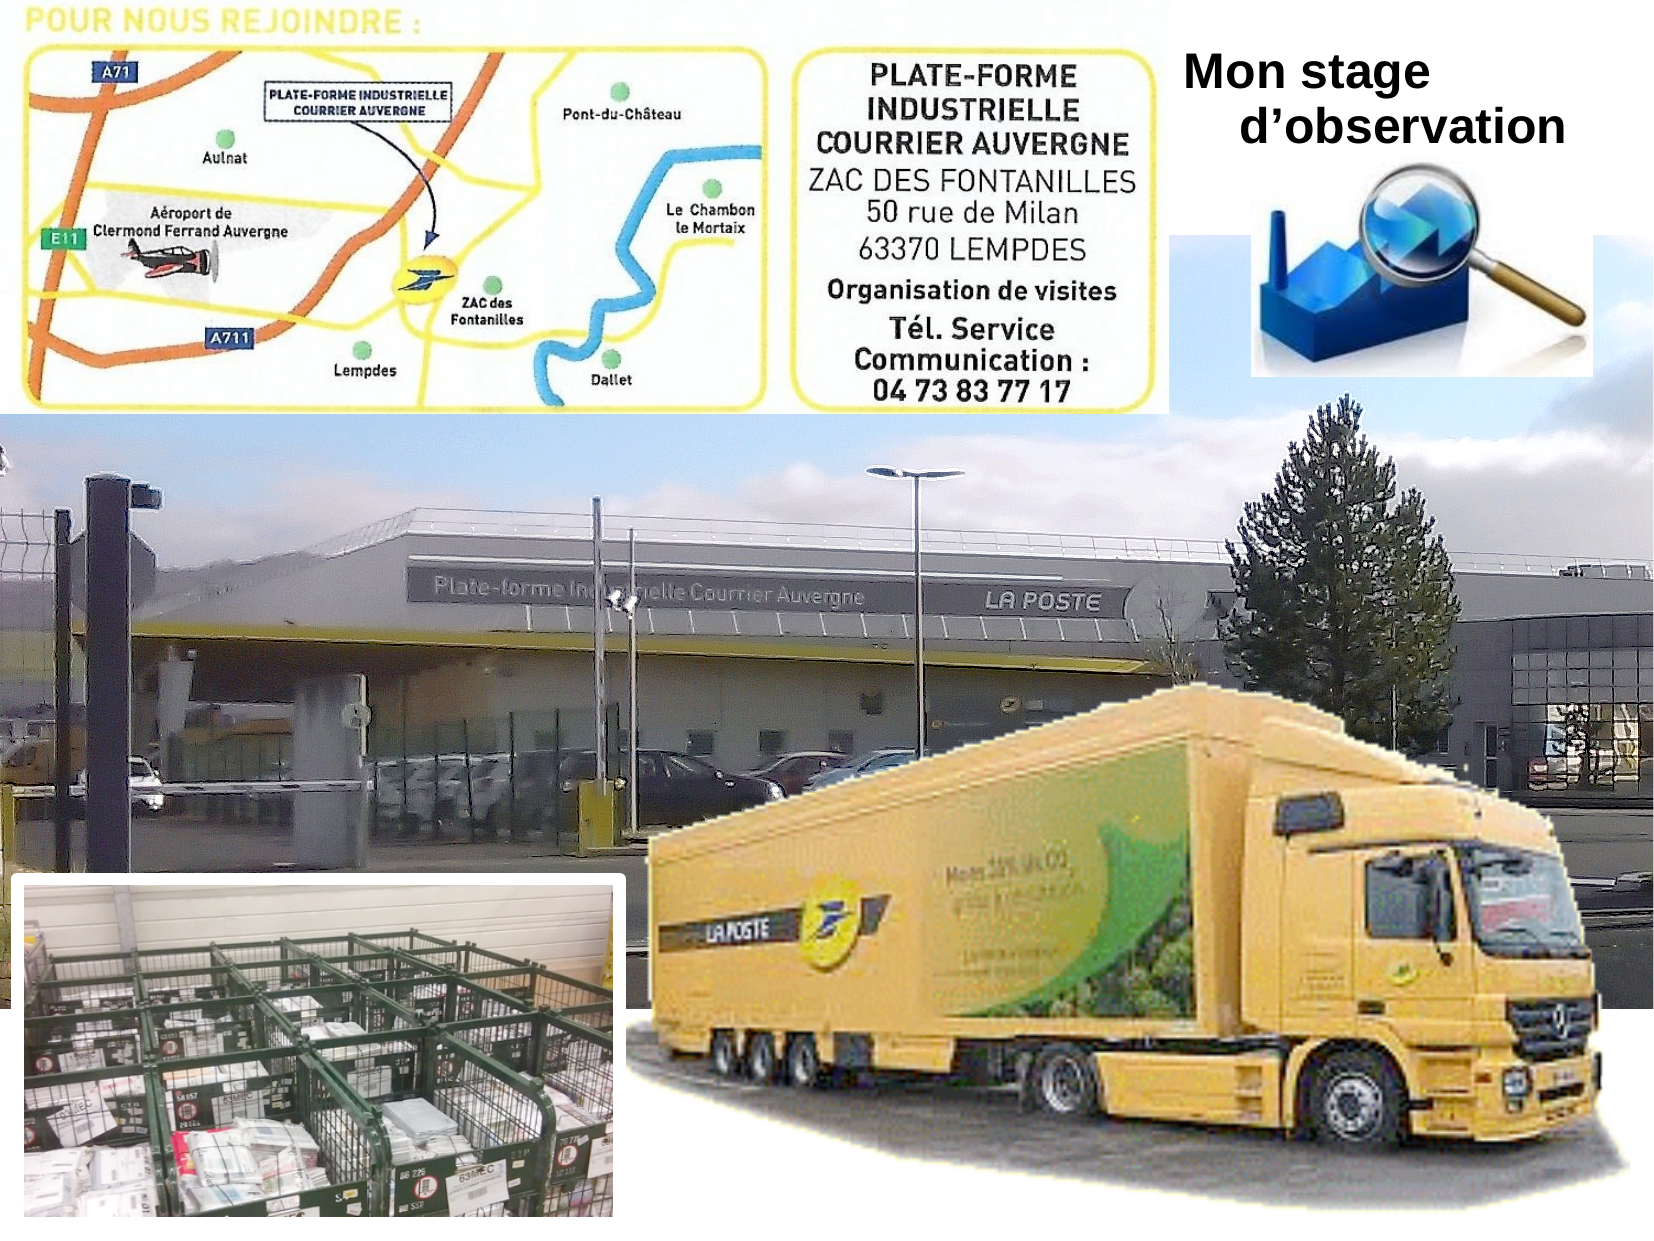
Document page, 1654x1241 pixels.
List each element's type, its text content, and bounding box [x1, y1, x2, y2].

picture [23, 885, 614, 1217]
text_box Mon stage d’observation [1169, 35, 1619, 165]
picture [0, 0, 1654, 1228]
